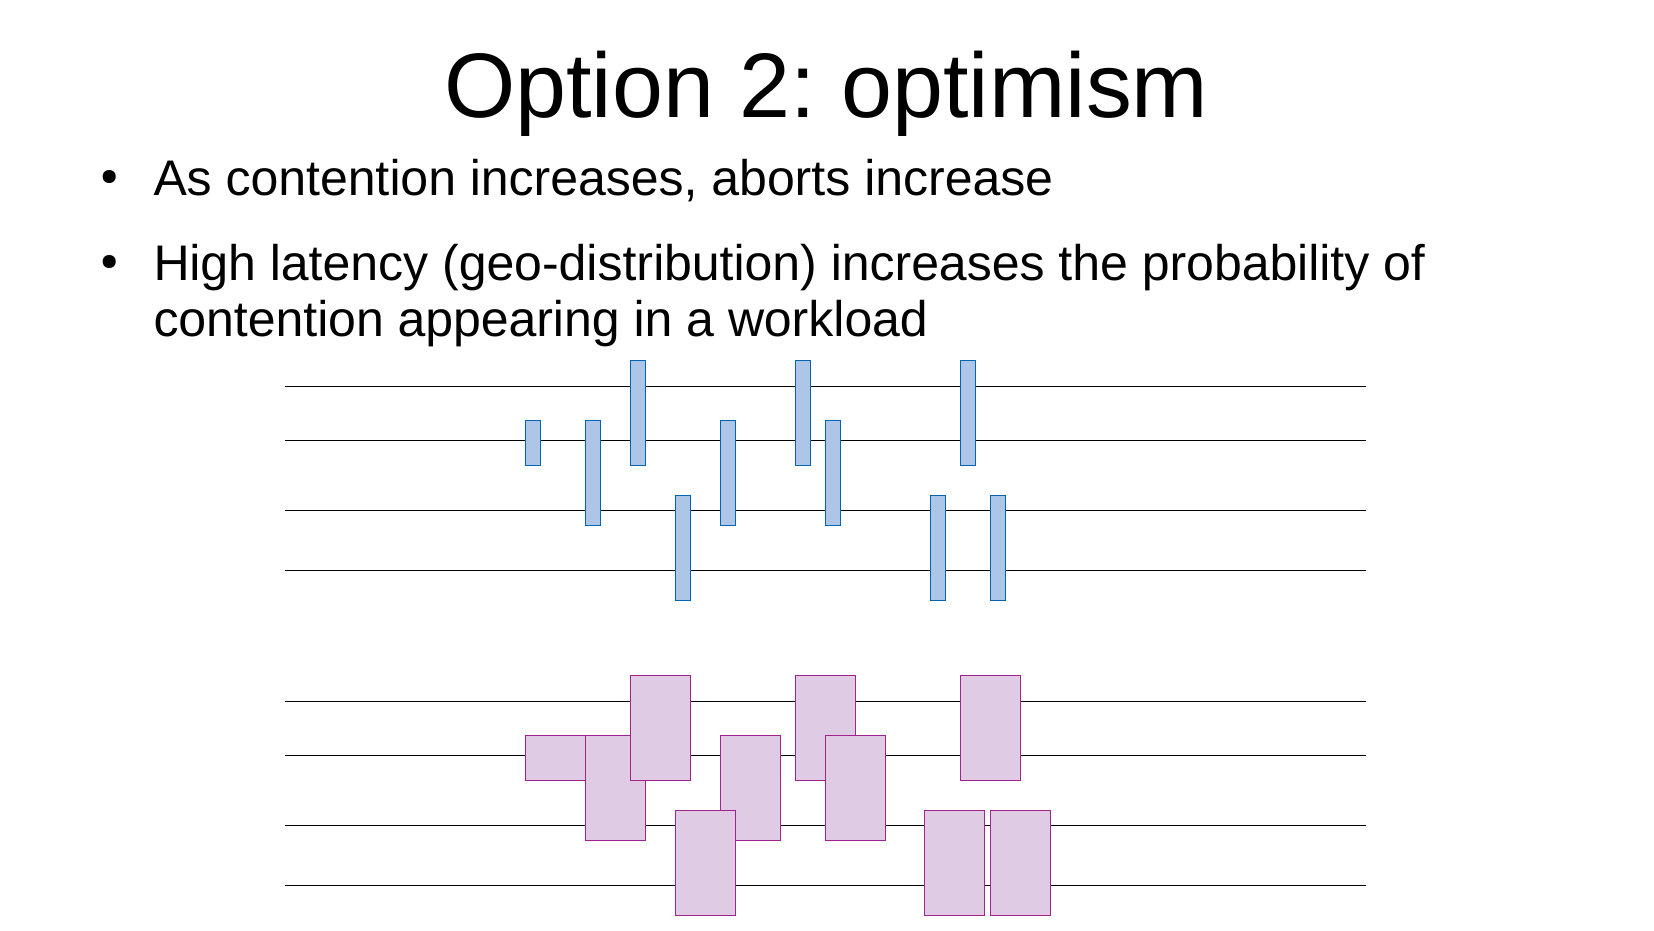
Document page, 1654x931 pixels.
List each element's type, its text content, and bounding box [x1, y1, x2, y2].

text_box [795, 690, 886, 841]
text_box [675, 735, 781, 916]
list As contention increases, aborts increase High latency (geo-distribution) increases the probability of contention appearing in a workload [82, 163, 1571, 690]
title Option 2: optimism [82, 7, 1571, 163]
text_box [525, 690, 691, 841]
text_box [924, 810, 985, 916]
text_box [990, 810, 1051, 916]
text_box [960, 690, 1021, 781]
